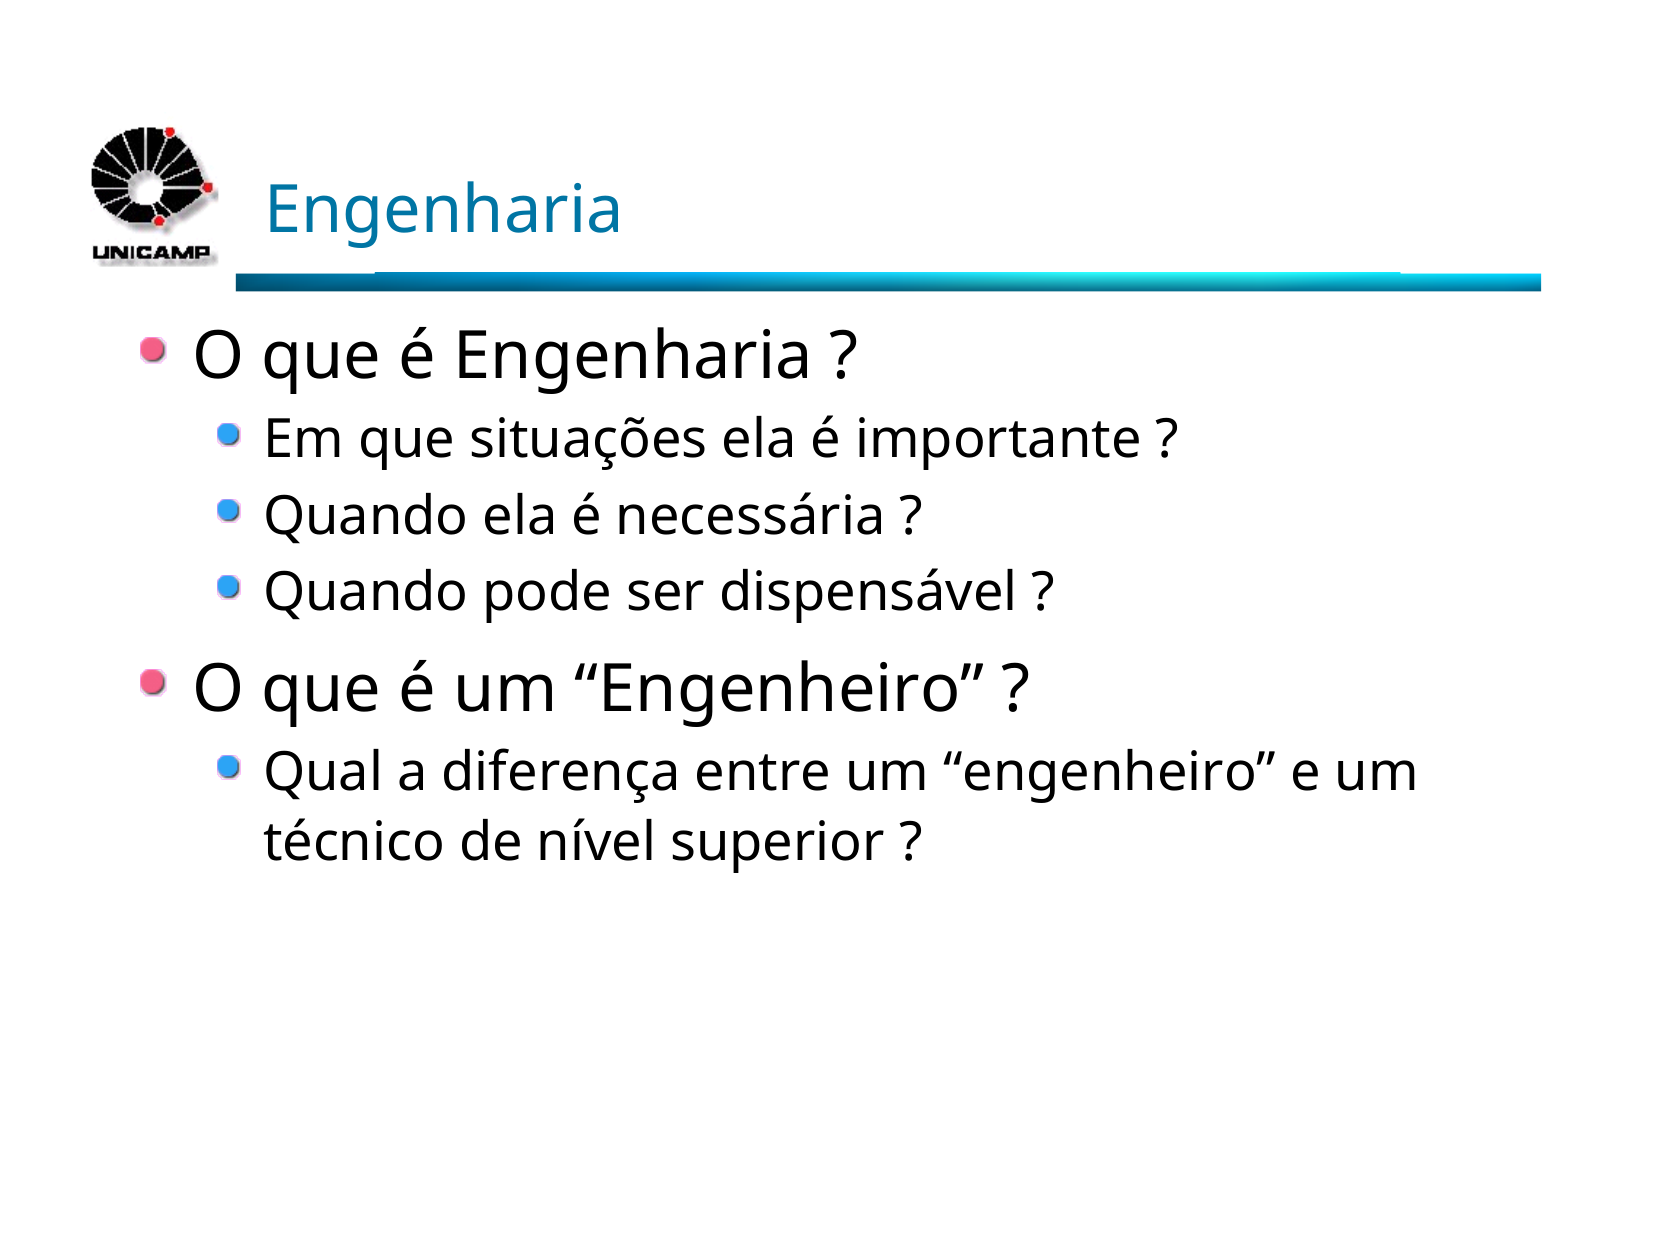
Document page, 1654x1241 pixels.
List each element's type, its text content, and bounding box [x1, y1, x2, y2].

picture [125, 272, 1654, 295]
title Engenharia [264, 57, 1534, 250]
list O que é Engenharia ? Em que situações ela é importante ? Quando ela é necessária ? Quando pode ser dispensável ? O que é um “Engenheiro” ? Qual a diferença entre um “engenheiro” e um técnico de nível superior ? [121, 309, 1534, 1167]
